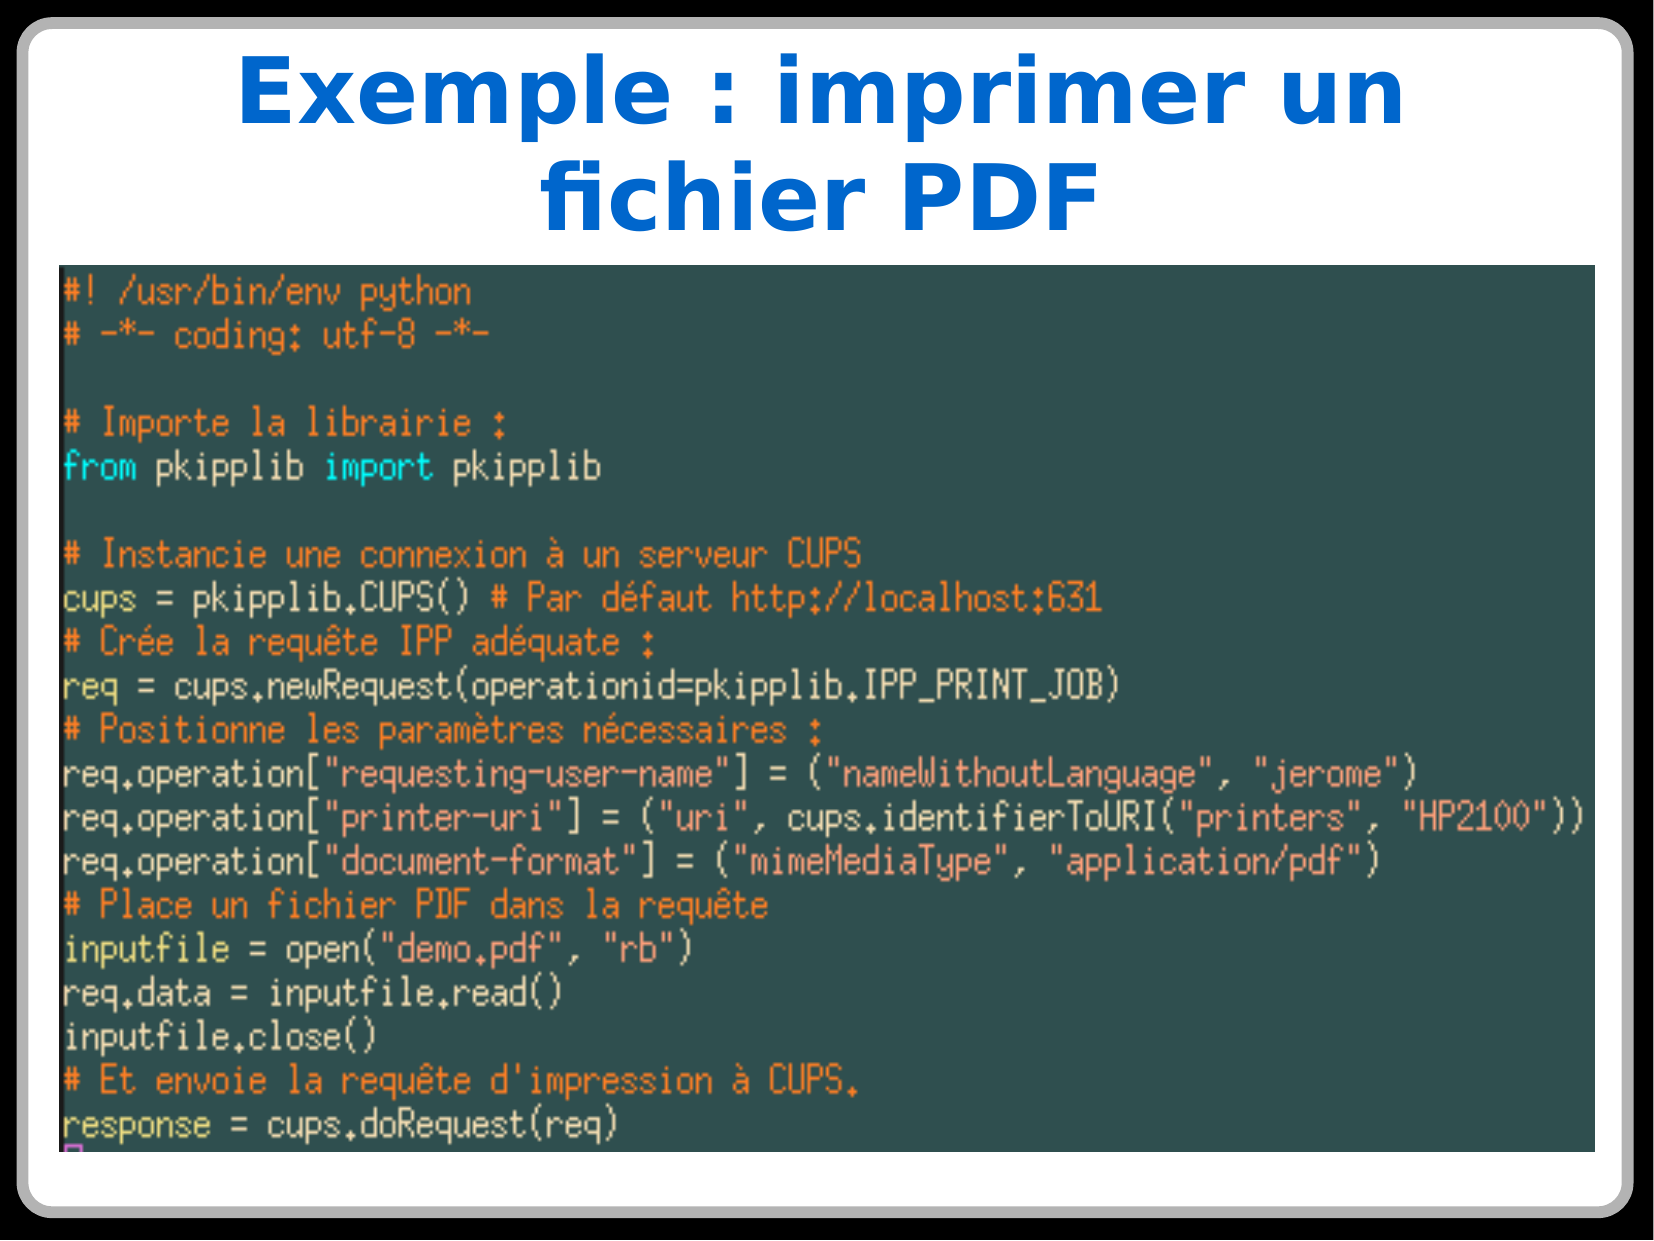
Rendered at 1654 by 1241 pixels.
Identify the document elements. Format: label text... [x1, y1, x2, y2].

picture [59, 265, 1595, 1152]
title Exemple : imprimer un fichier PDF [67, 38, 1577, 253]
